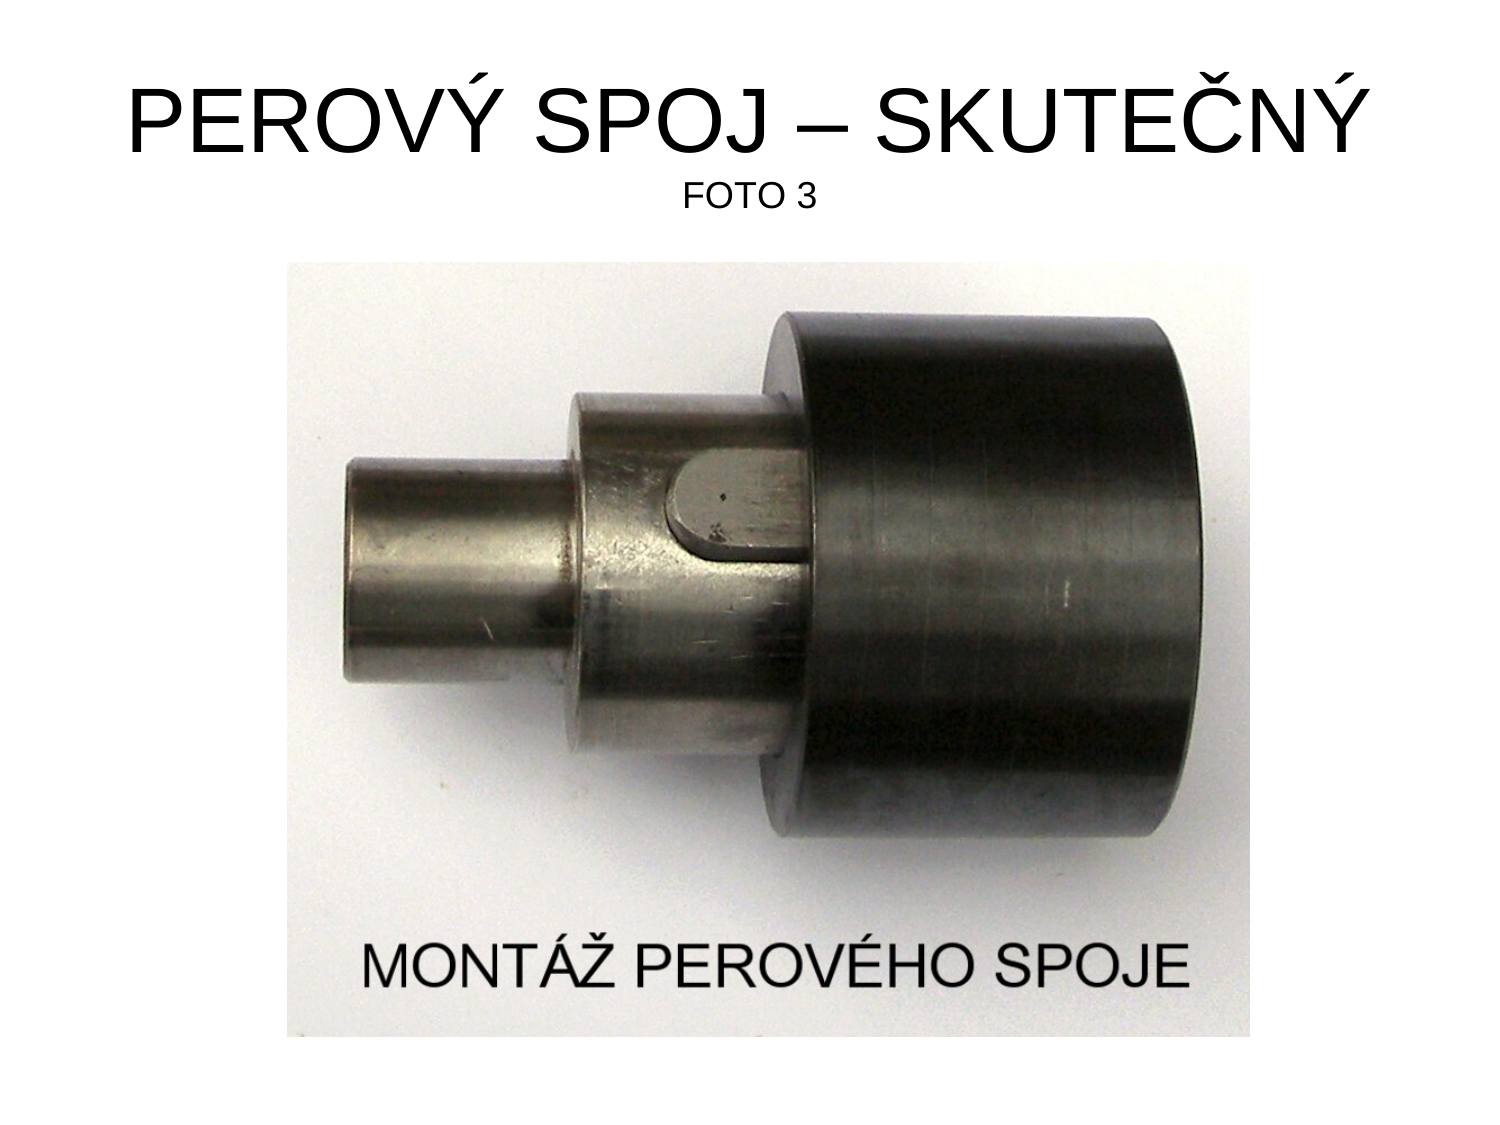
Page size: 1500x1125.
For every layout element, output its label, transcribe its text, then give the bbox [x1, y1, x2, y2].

title PEROVÝ SPOJ – SKUTEČNÝ FOTO 3 [75, 45, 1426, 233]
picture [287, 262, 1250, 1037]
